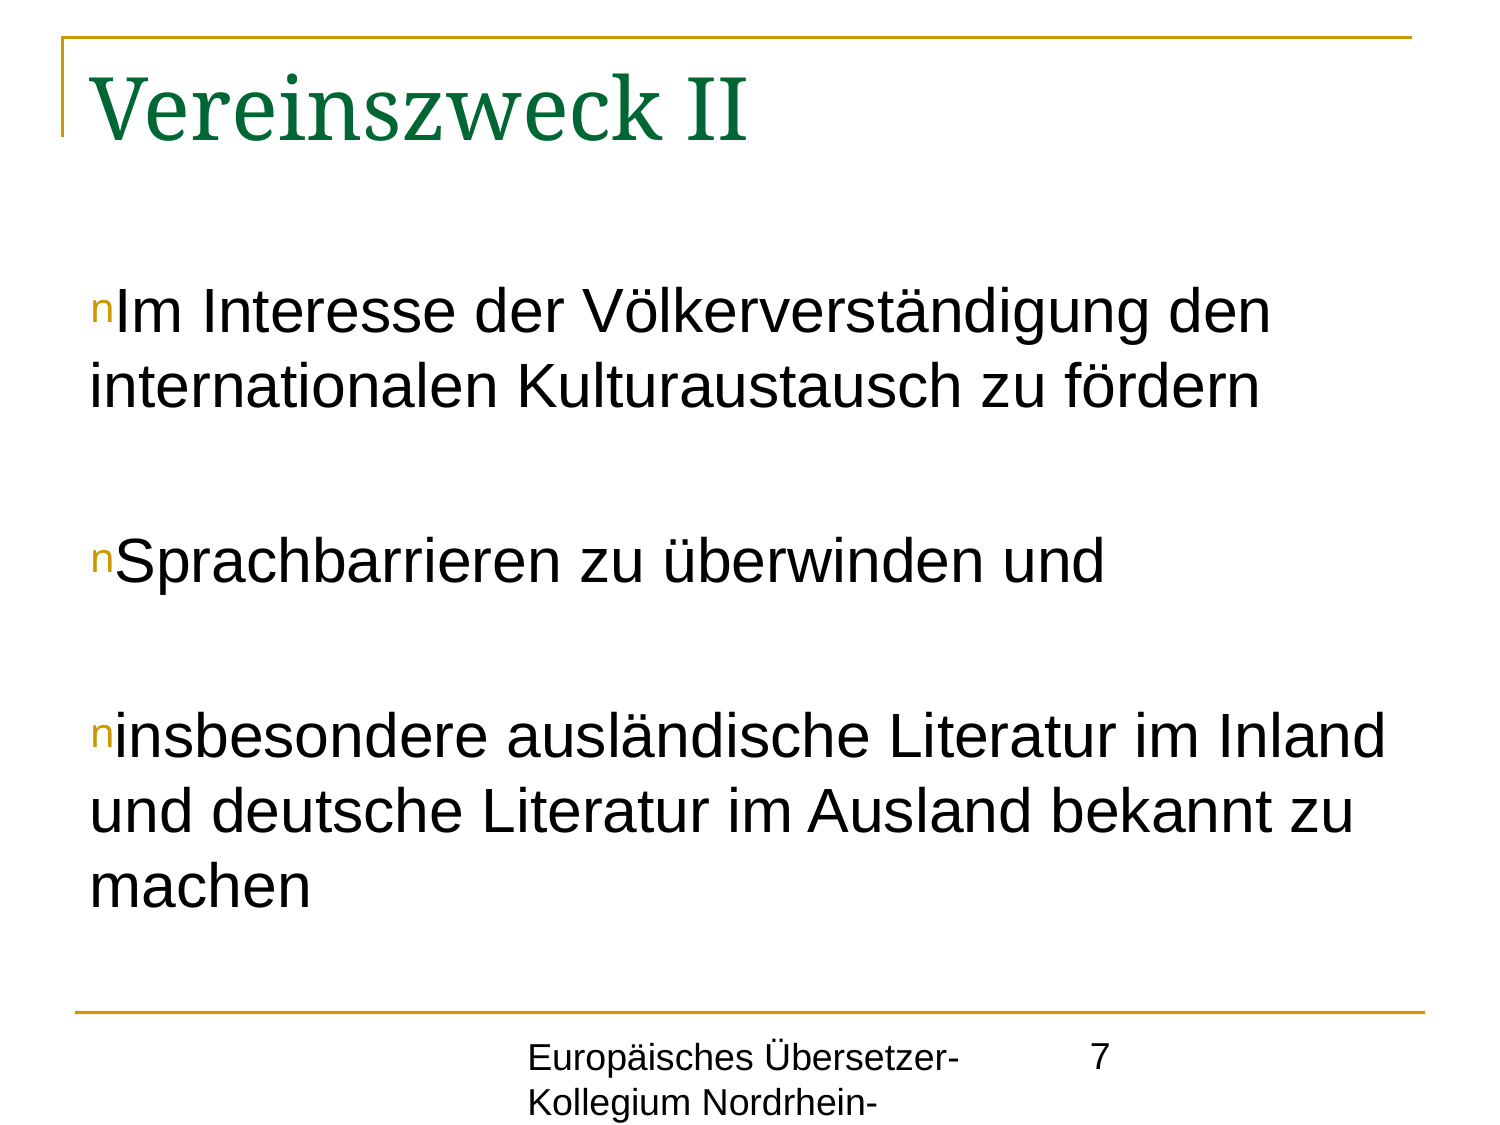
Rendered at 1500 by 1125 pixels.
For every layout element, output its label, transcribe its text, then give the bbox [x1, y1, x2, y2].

title Vereinszweck II [75, 45, 1425, 233]
text_box Europäisches Übersetzer-Kollegium Nordrhein-Westfalen in Straelen [512, 1025, 988, 1100]
list Im Interesse der Völkerverständigung den internationalen Kulturaustausch zu fördern Sprachbarrieren zu überwinden und insbesondere ausländische Literatur im Inland und deutsche Literatur im Ausland bekannt zu machen [75, 262, 1425, 1006]
text_box [1074, 1024, 1425, 1100]
